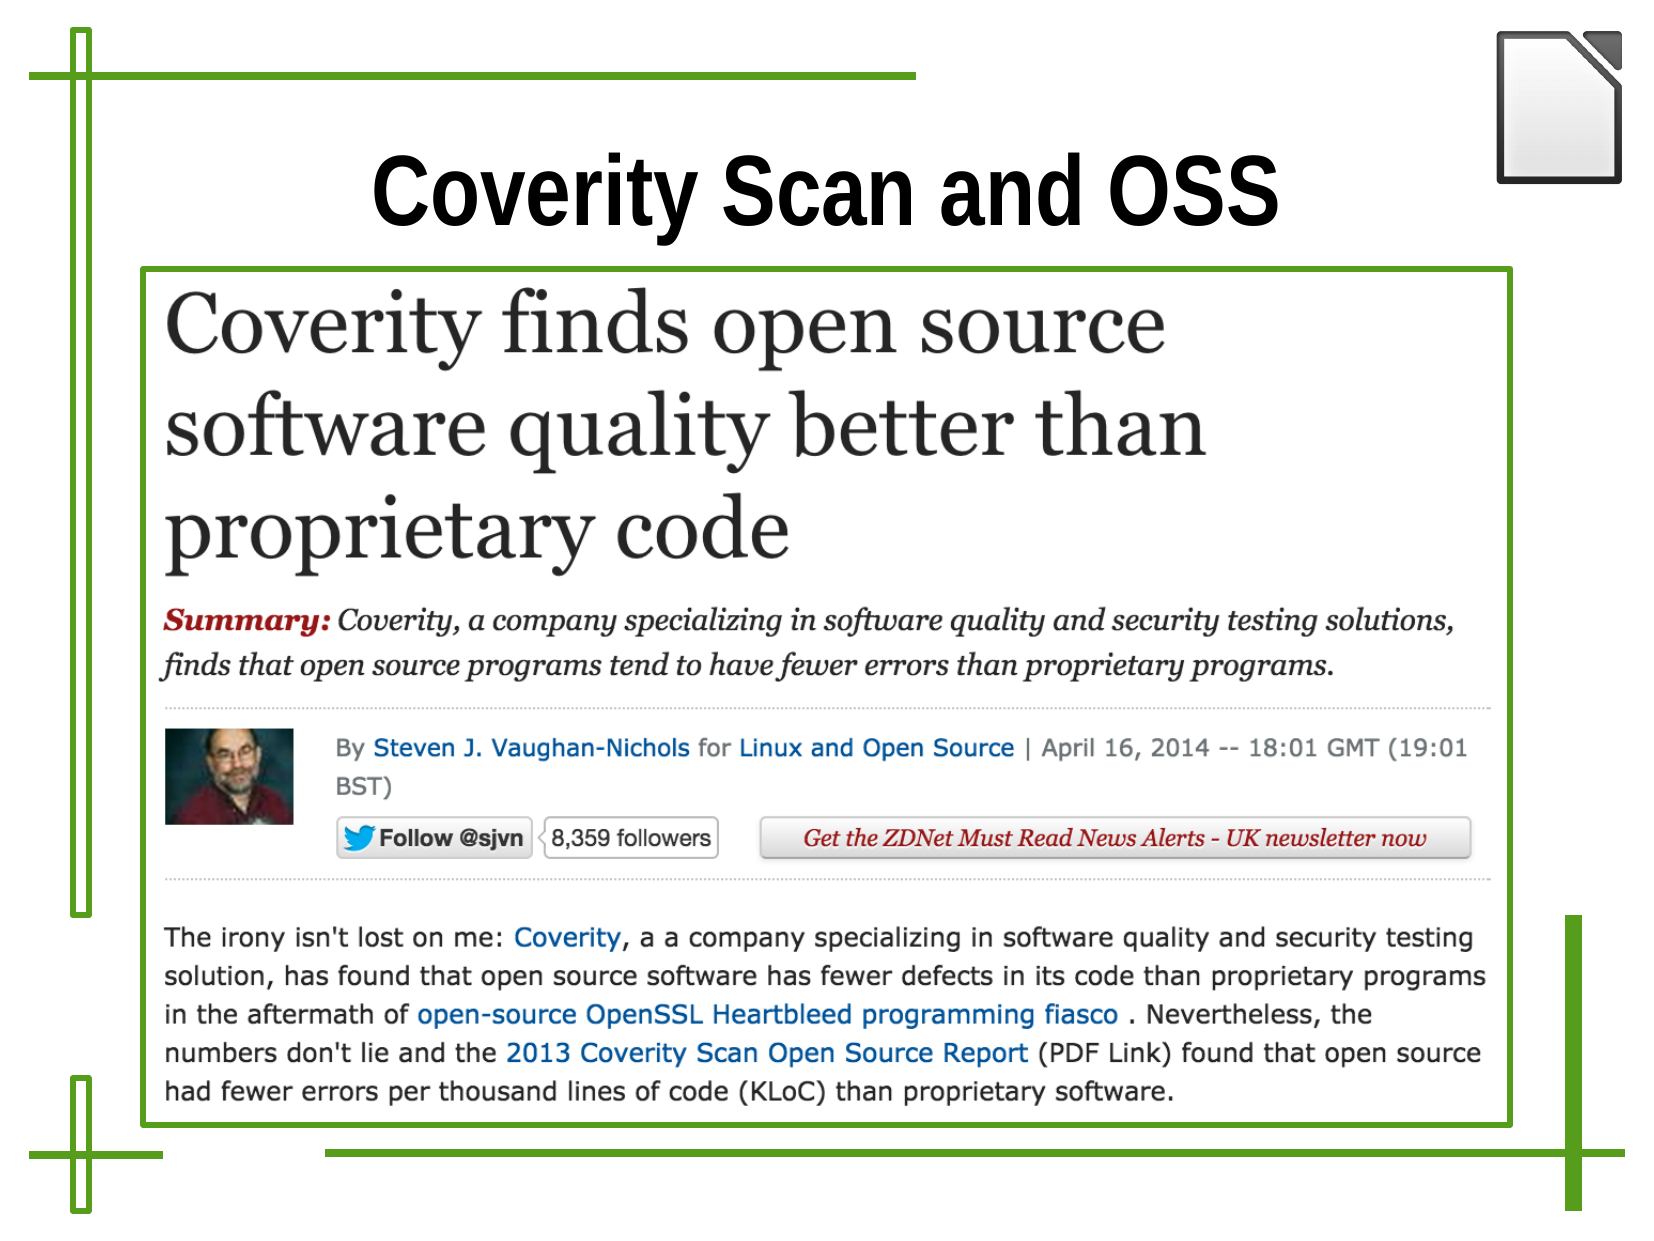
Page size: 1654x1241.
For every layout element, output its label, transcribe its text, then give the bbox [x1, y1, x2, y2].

picture [146, 271, 1508, 1123]
title Coverity Scan and OSS [118, 118, 1536, 260]
picture [1494, 29, 1624, 186]
